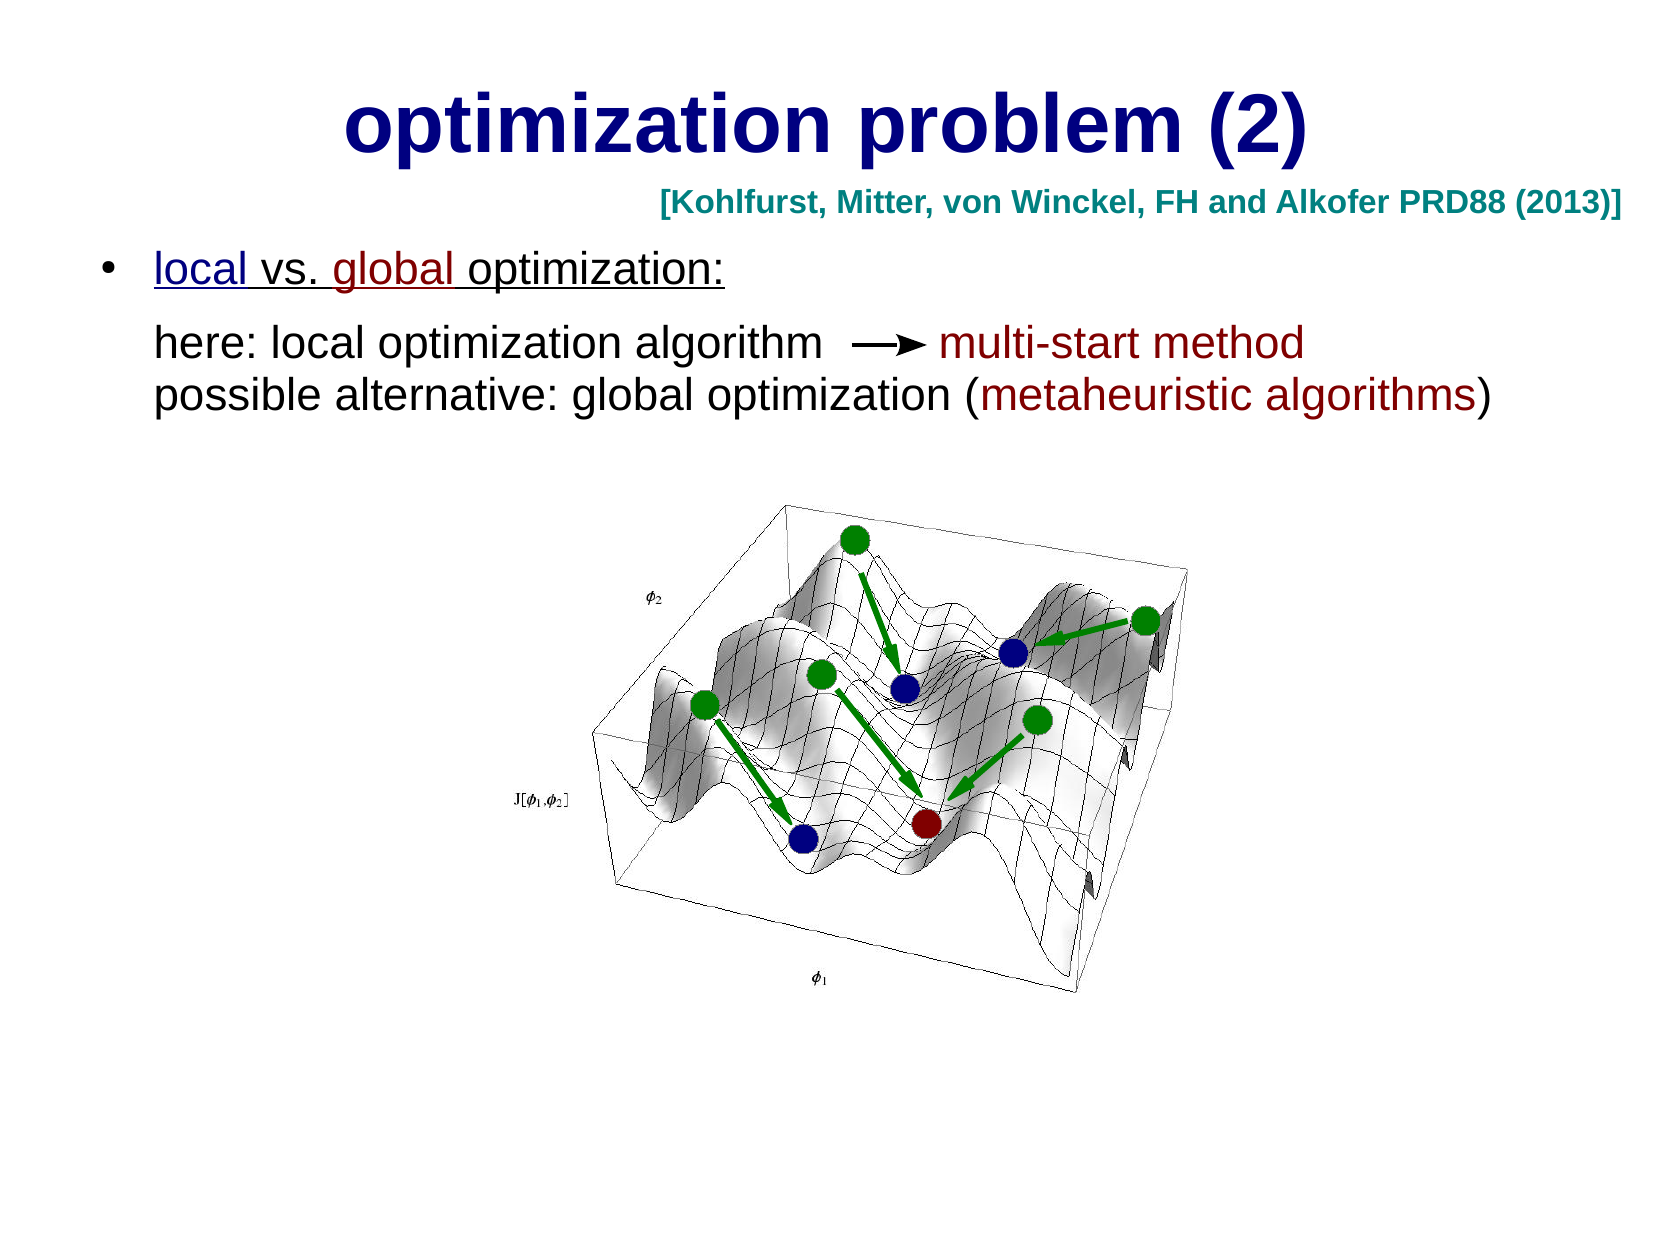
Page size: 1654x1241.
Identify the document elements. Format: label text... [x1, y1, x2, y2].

list local vs. global optimization: here: local optimization algorithm multi-start method possible alternative: global optimization (metaheuristic algorithms) [82, 242, 1571, 963]
text_box [840, 525, 871, 556]
text_box [690, 690, 721, 721]
title optimization problem (2) [82, 19, 1571, 227]
text_box [1022, 705, 1053, 736]
text_box [806, 659, 837, 690]
text_box [Kohlfurst, Mitter, von Winckel, FH and Alkofer PRD88 (2013)] [645, 175, 1644, 229]
text_box [1130, 605, 1161, 636]
picture [513, 963, 1188, 993]
